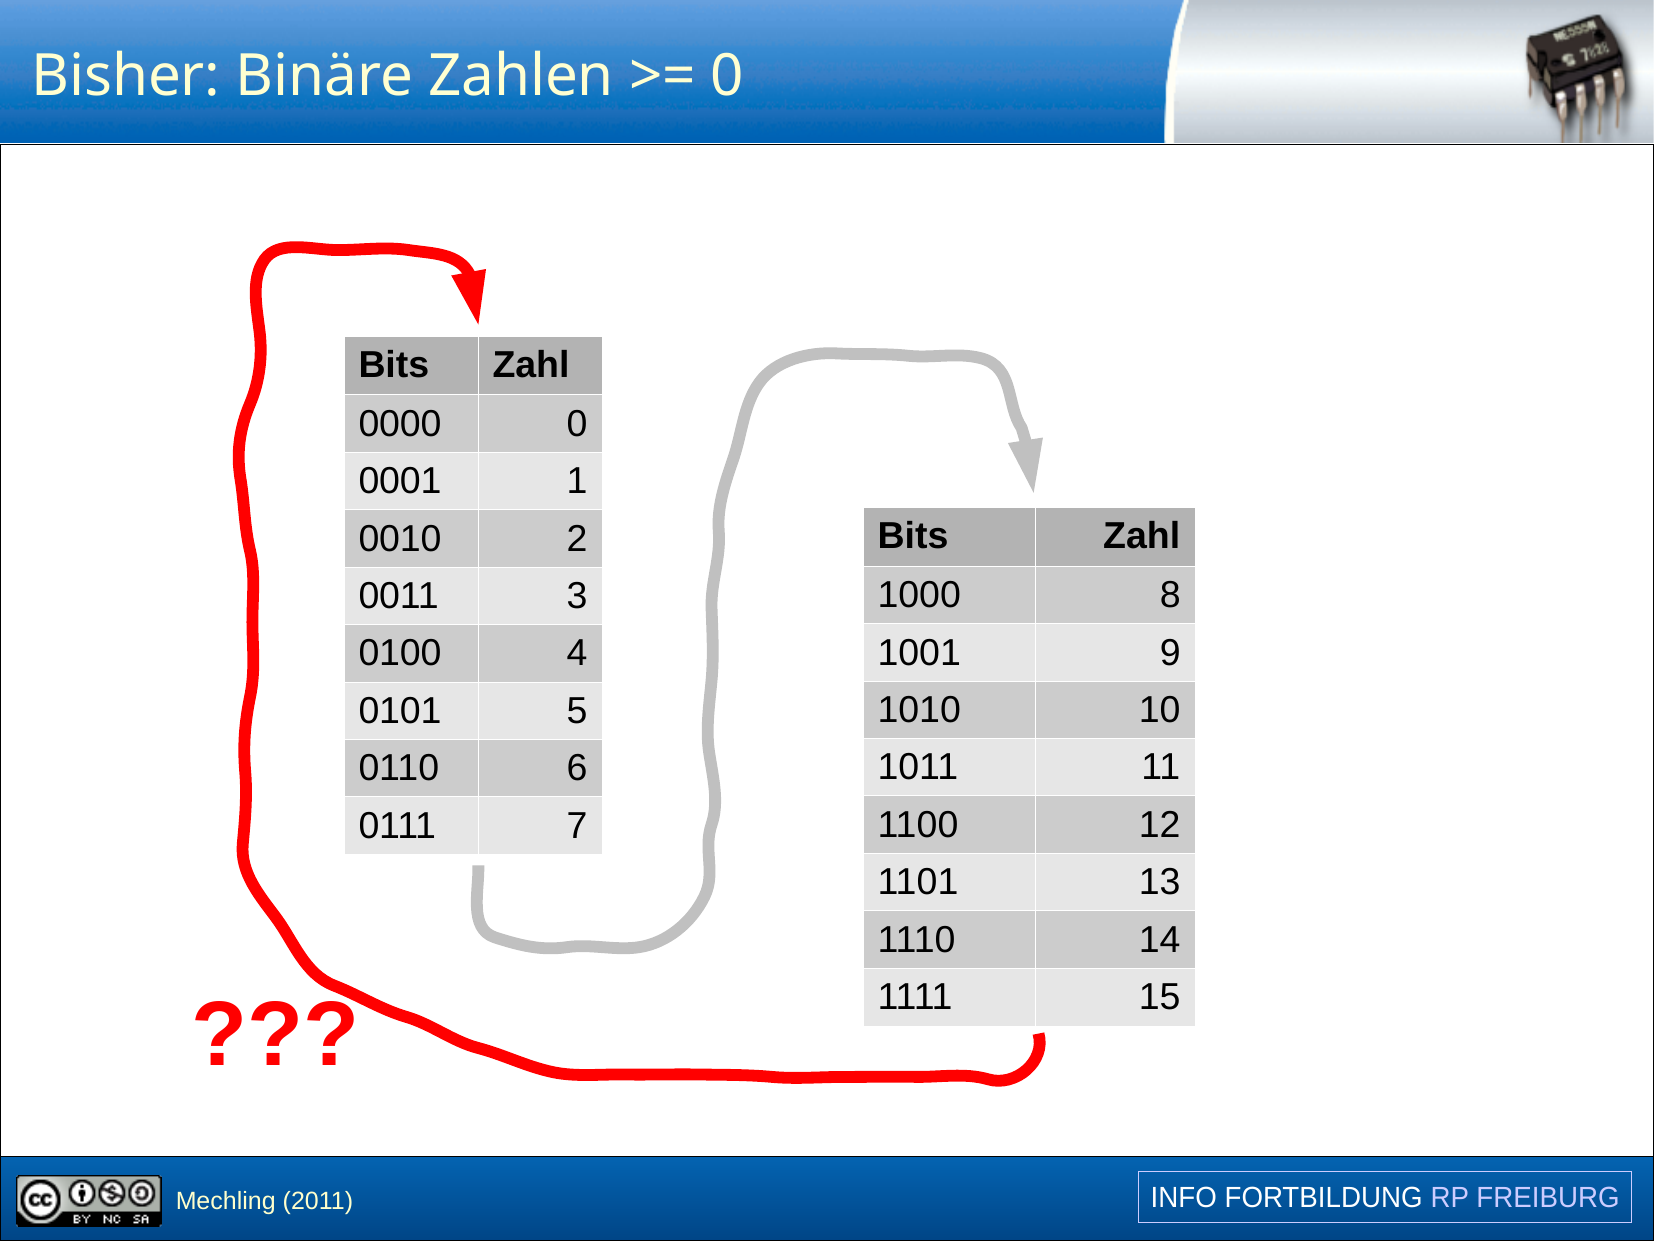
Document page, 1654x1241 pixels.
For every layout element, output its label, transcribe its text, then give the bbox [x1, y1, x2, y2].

table_cell 1 [479, 453, 602, 509]
table_header Bits [345, 337, 478, 394]
table_header Bits [864, 508, 1035, 566]
table_cell 6 [479, 740, 602, 796]
table_cell 15 [1036, 969, 1195, 1026]
title Bisher: Binäre Zahlen >= 0 [31, 34, 1151, 112]
table_cell 5 [479, 683, 602, 739]
table_header Zahl [1036, 508, 1195, 566]
table_cell 0 [479, 395, 602, 452]
table_cell 8 [1036, 567, 1195, 623]
table_cell 0010 [345, 510, 478, 567]
table_cell 0100 [345, 625, 478, 682]
table_cell 1111 [864, 969, 1035, 1026]
table_cell 0110 [345, 740, 478, 796]
picture [0, 0, 1654, 143]
table_cell 0011 [345, 568, 478, 624]
table_cell 10 [1036, 682, 1195, 738]
table_cell 1010 [864, 682, 1035, 738]
picture [16, 1175, 162, 1227]
table_cell 1100 [864, 796, 1035, 853]
table_cell 0000 [345, 395, 478, 452]
text_box ??? [177, 975, 384, 1093]
table_cell 3 [479, 568, 602, 624]
table_cell 1000 [864, 567, 1035, 623]
table_cell 14 [1036, 911, 1195, 968]
table_cell 1011 [864, 739, 1035, 795]
table_cell 1101 [864, 854, 1035, 910]
table_cell 2 [479, 510, 602, 567]
table_cell 13 [1036, 854, 1195, 910]
table_cell 9 [1036, 624, 1195, 681]
table_cell 4 [479, 625, 602, 682]
table_cell 0101 [345, 683, 478, 739]
table_cell 0001 [345, 453, 478, 509]
table_cell 7 [479, 797, 602, 854]
table_cell 1110 [864, 911, 1035, 968]
table_cell 0111 [345, 797, 478, 854]
table_cell 12 [1036, 796, 1195, 853]
table_cell 11 [1036, 739, 1195, 795]
table_cell 1001 [864, 624, 1035, 681]
table_header Zahl [479, 337, 602, 394]
